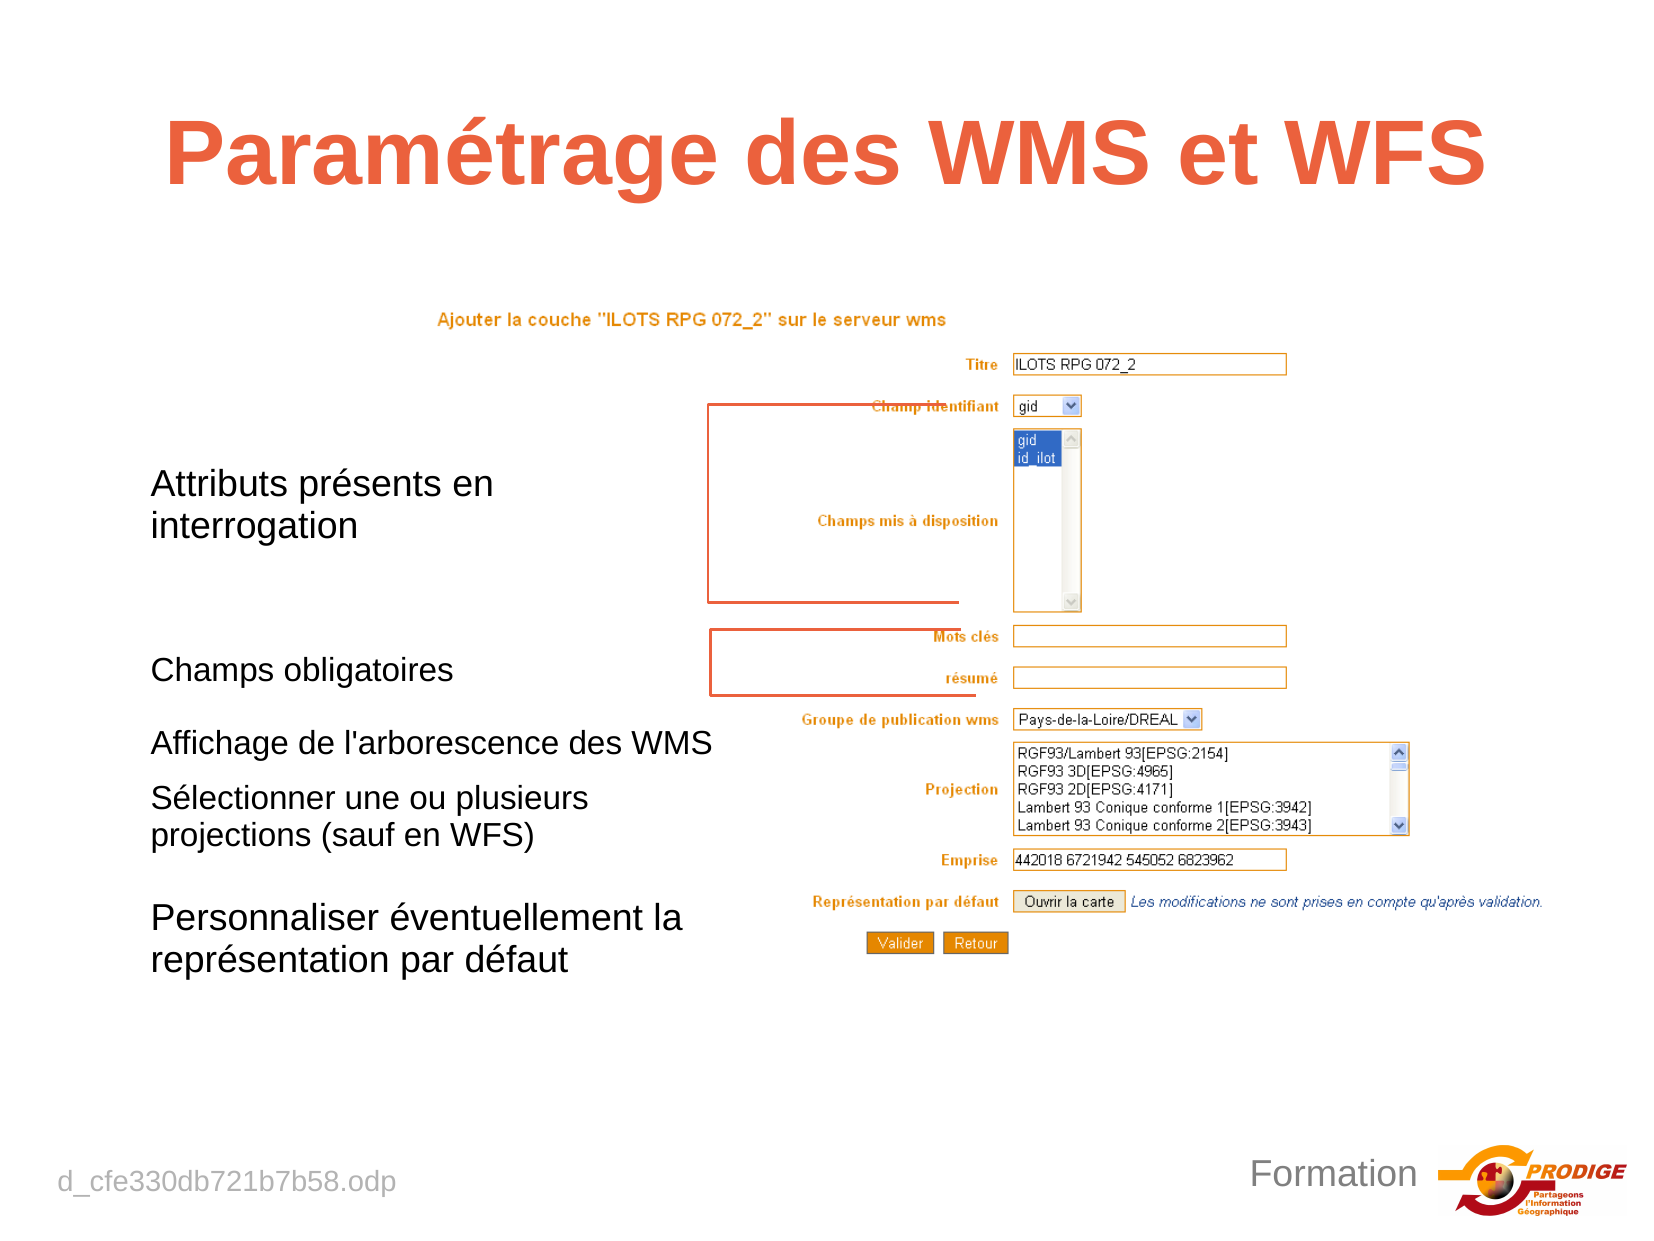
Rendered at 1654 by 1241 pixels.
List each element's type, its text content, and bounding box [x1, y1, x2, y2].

text_box Affichage de l'arborescence des WMS [135, 717, 821, 770]
title Paramétrage des WMS et WFS [82, 49, 1571, 257]
picture [434, 298, 1563, 962]
text_box Sélectionner une ou plusieurs projections (sauf en WFS) [135, 772, 682, 862]
text_box Champs obligatoires [135, 644, 684, 697]
picture [1438, 1145, 1627, 1216]
text_box Attributs présents en interrogation [135, 455, 620, 555]
text_box Personnaliser éventuellement la représentation par défaut [135, 888, 711, 988]
